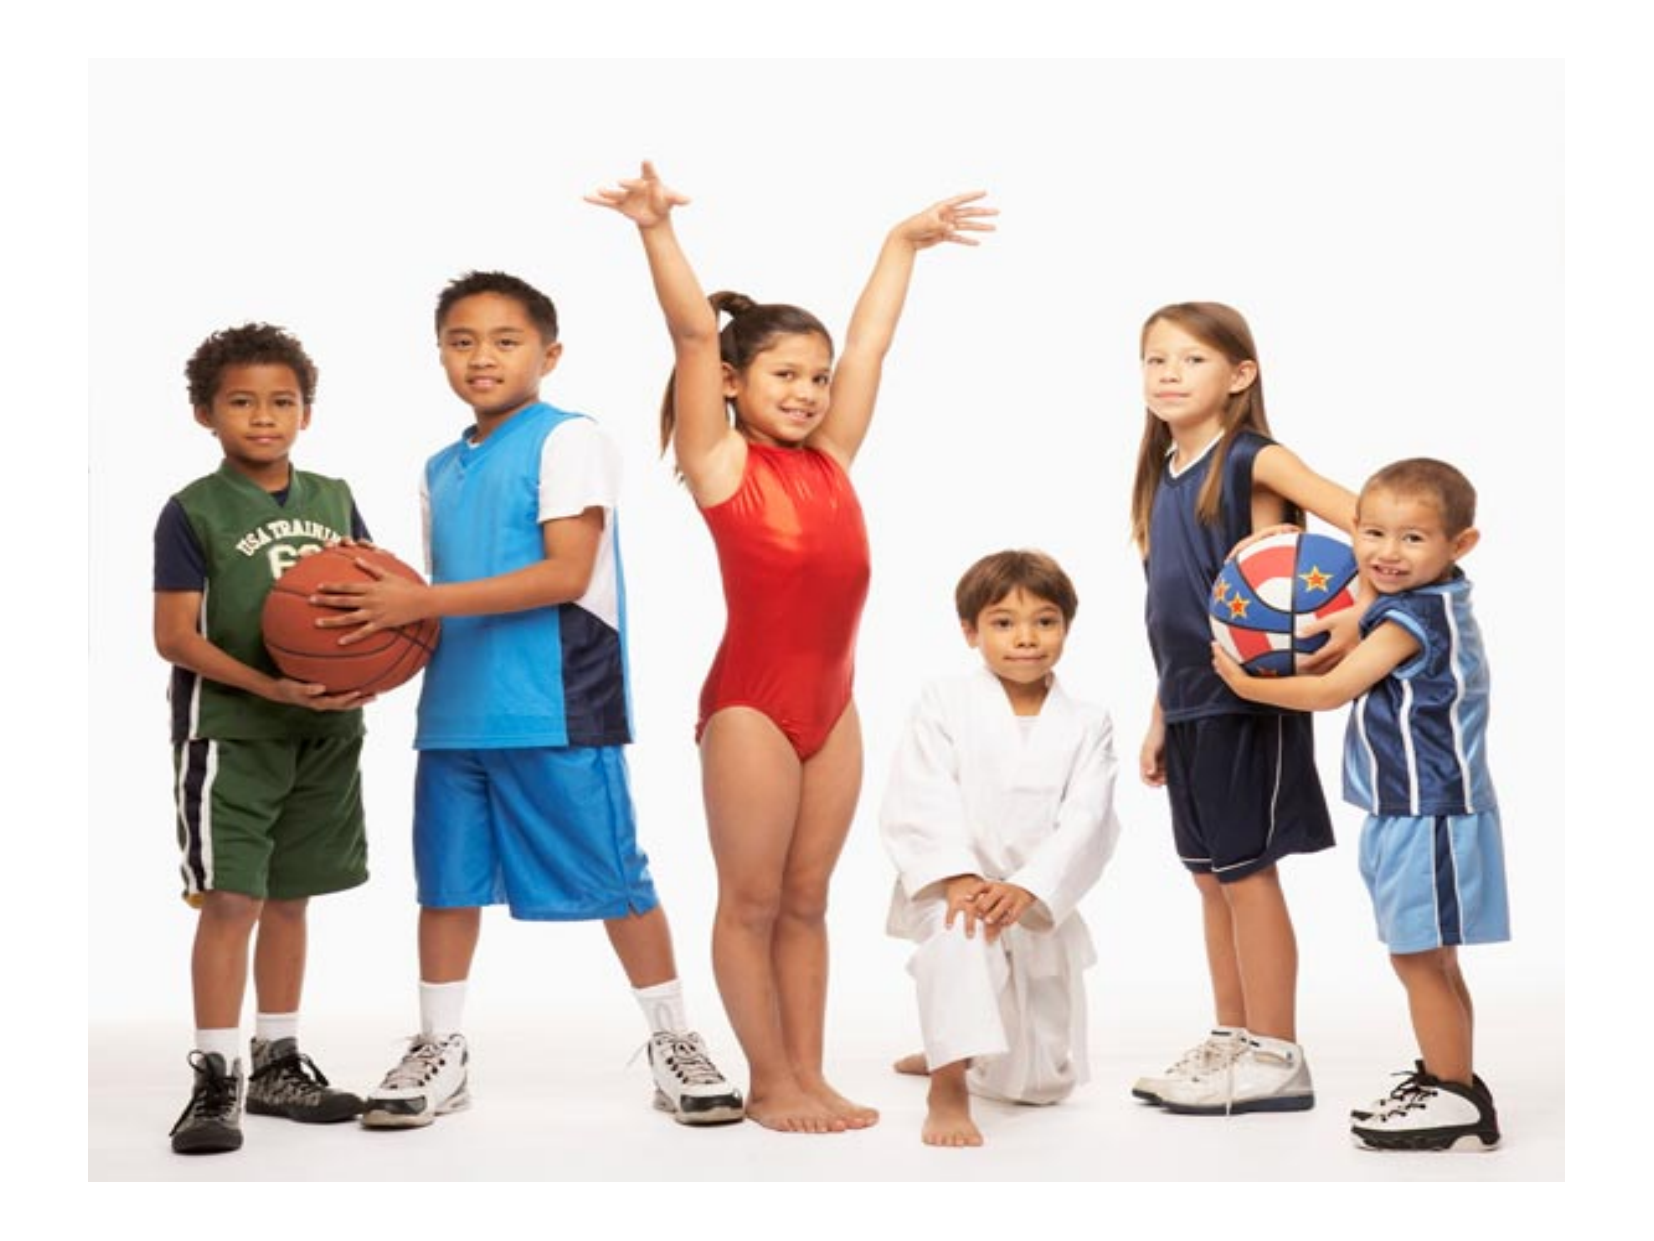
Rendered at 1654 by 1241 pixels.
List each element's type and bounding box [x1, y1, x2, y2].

picture [88, 58, 1565, 1182]
